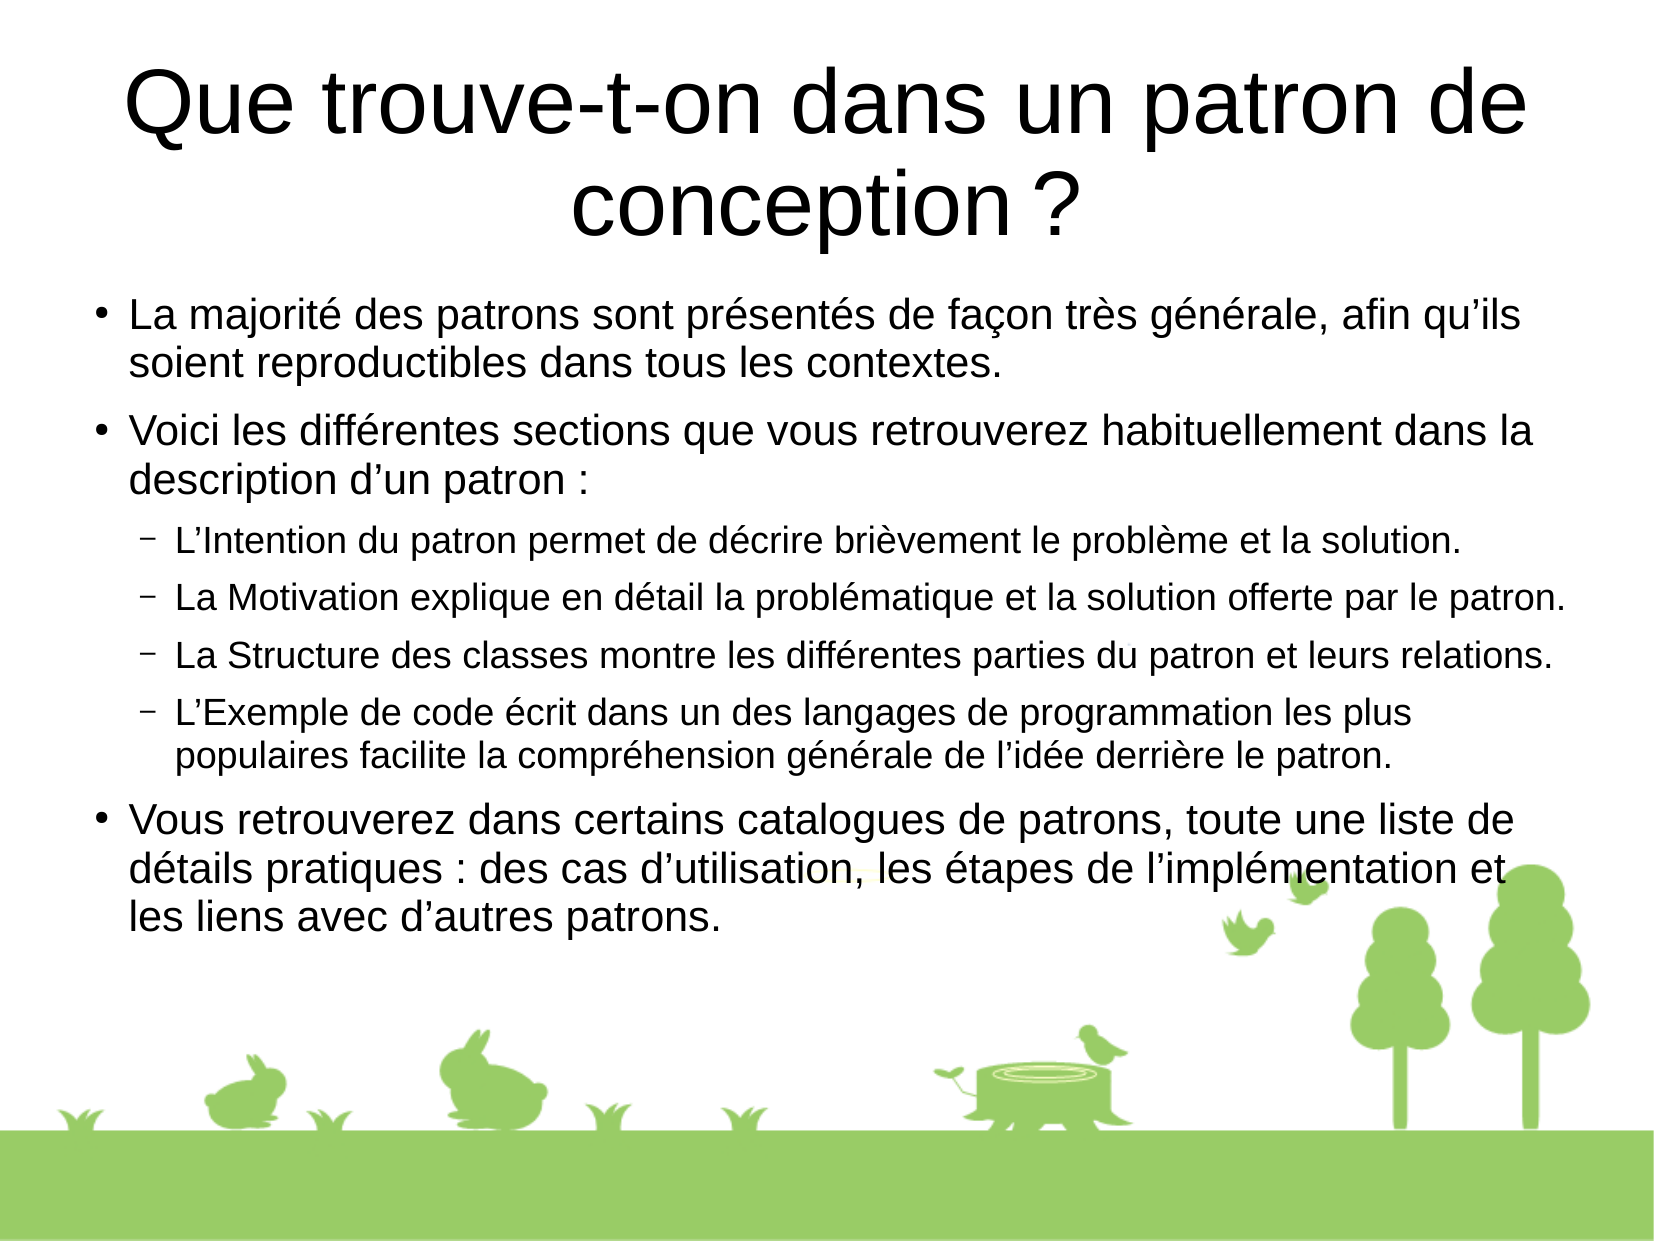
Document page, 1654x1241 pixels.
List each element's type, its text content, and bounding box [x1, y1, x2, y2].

picture [0, 0, 1654, 1241]
title Que trouve-t-on dans un patron de conception ? [82, 49, 1571, 257]
list La majorité des patrons sont présentés de façon très générale, afin qu’ils soient reproductibles dans tous les contextes. Voici les différentes sections que vous retrouverez habituellement dans la description d’un patron : L’Intention du patron permet de décrire brièvement le problème et la solution. La Motivation explique en détail la problématique et la solution offerte par le patron. La Structure des classes montre les différentes parties du patron et leurs relations. L’Exemple de code écrit dans un des langages de programmation les plus populaires facilite la compréhension générale de l’idée derrière le patron. Vous retrouverez dans certains catalogues de patrons, toute une liste de détails pratiques : des cas d’utilisation, les étapes de l’implémentation et les liens avec d’autres patrons. [82, 290, 1571, 1010]
